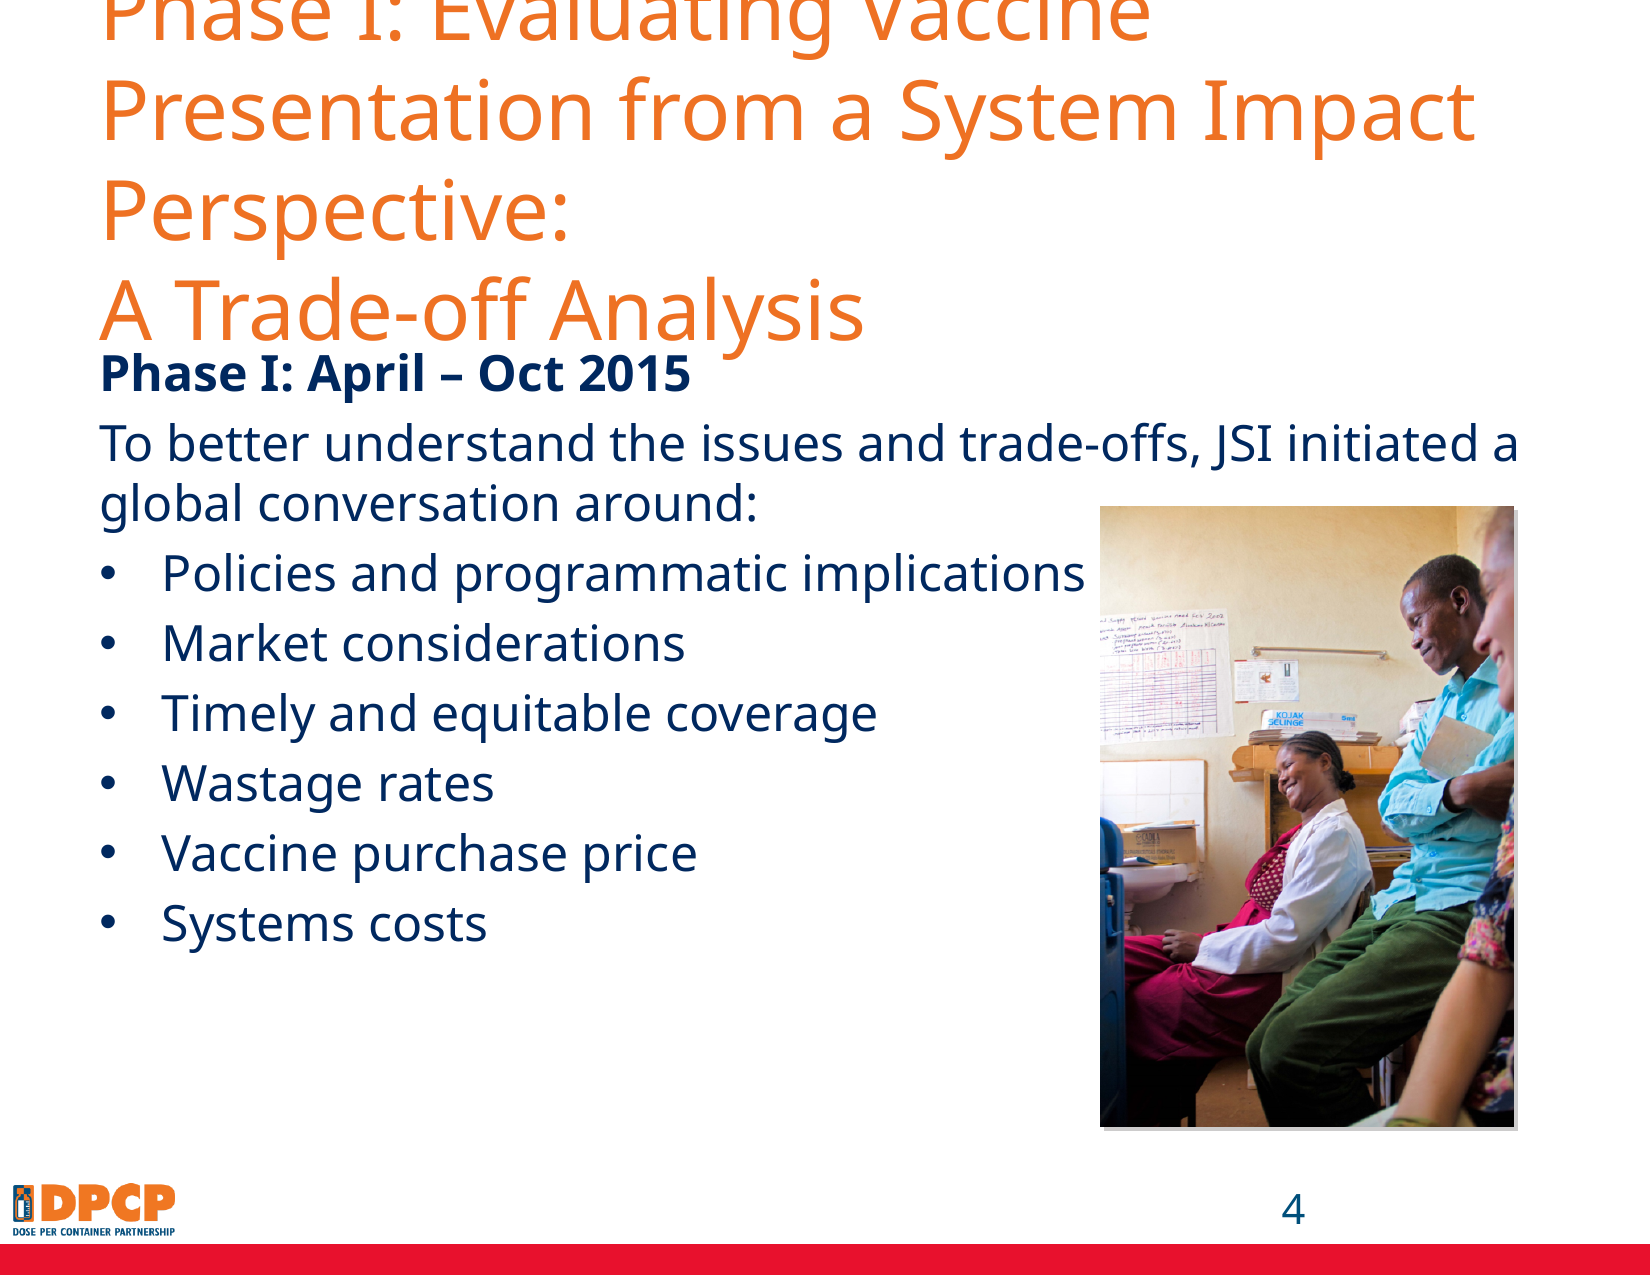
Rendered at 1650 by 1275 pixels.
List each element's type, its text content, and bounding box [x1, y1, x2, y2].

list Phase I: April – Oct 2015 To better understand the issues and trade-offs, JSI initiated a global conversation around: Policies and programmatic implications Market considerations Timely and equitable coverage Wastage rates Vaccine purchase price Systems costs [82, 333, 1568, 1175]
title Phase I: Evaluating Vaccine Presentation from a System Impact Perspective: A Trade-off Analysis [82, 51, 1568, 264]
picture [1100, 506, 1514, 1127]
picture [12, 1183, 175, 1238]
